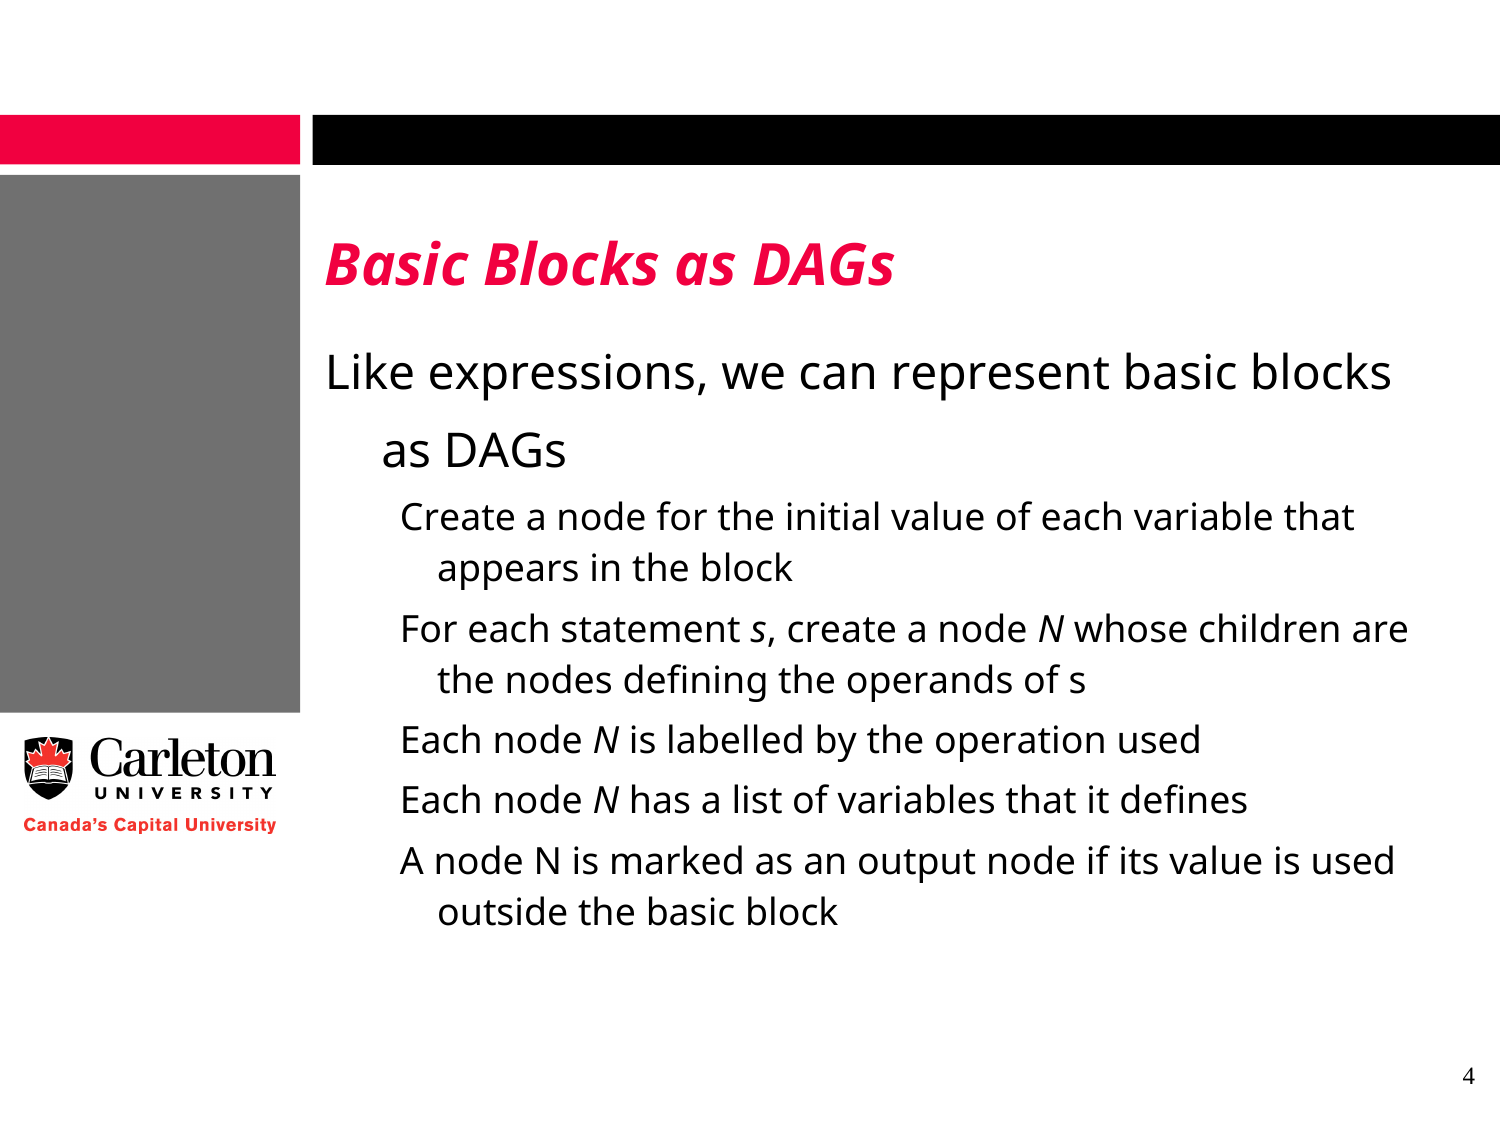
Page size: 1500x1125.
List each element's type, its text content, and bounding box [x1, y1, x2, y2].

list Like expressions, we can represent basic blocks as DAGs Create a node for the initial value of each variable that appears in the block For each statement s, create a node N whose children are the nodes defining the operands of s Each node N is labelled by the operation used Each node N has a list of variables that it defines A node N is marked as an output node if its value is used outside the basic block [324, 324, 1450, 1036]
title Basic Blocks as DAGs [324, 194, 1450, 324]
picture [24, 737, 276, 834]
